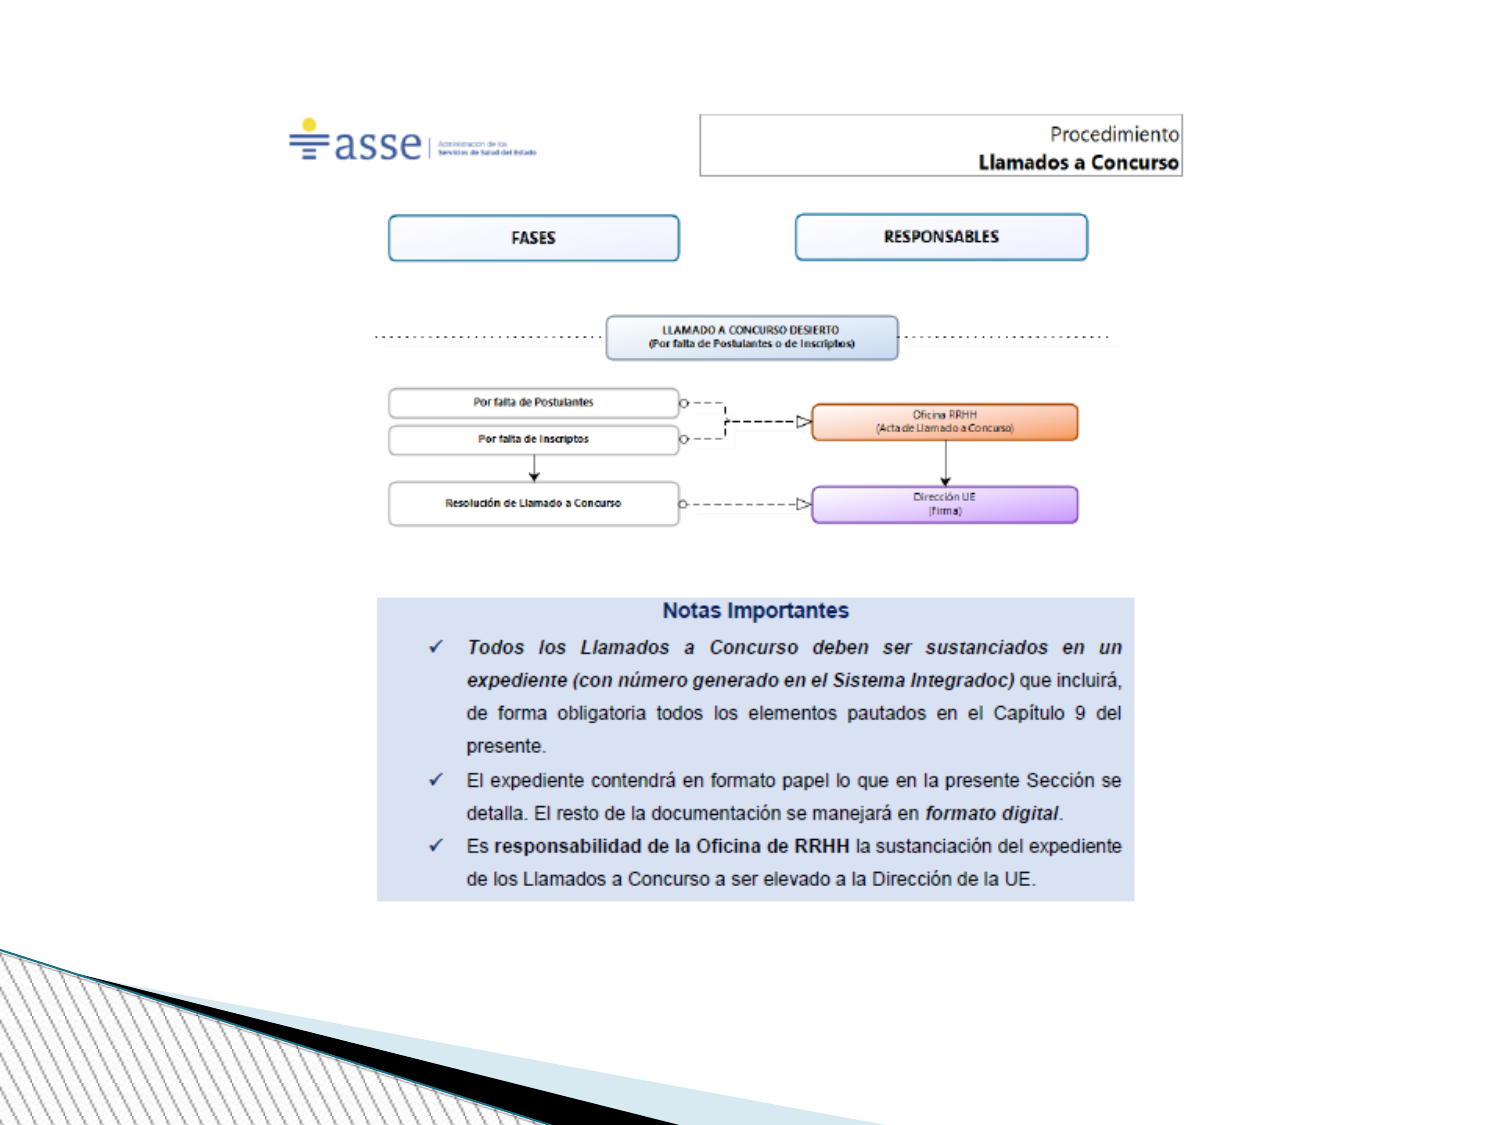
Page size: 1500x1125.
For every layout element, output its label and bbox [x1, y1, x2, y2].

picture [0, 953, 536, 1125]
picture [260, 83, 1249, 922]
